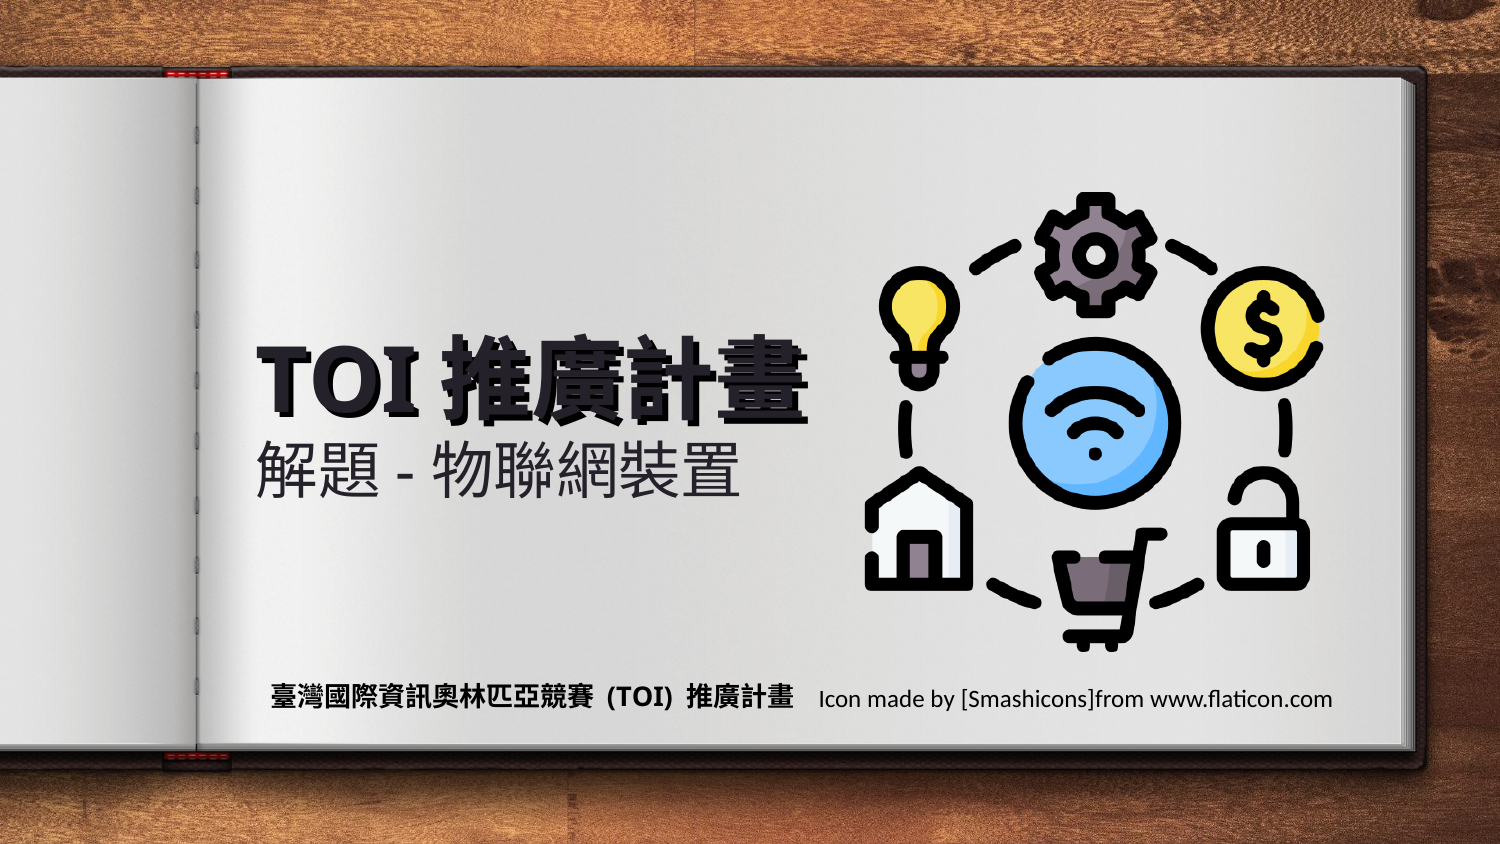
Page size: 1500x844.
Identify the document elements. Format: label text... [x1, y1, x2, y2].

title TOI推廣計畫 解題-物聯網裝置 [240, 262, 864, 565]
picture [864, 192, 1325, 652]
text_box Icon made by [Smashicons]from www.flaticon.com [804, 675, 1385, 720]
